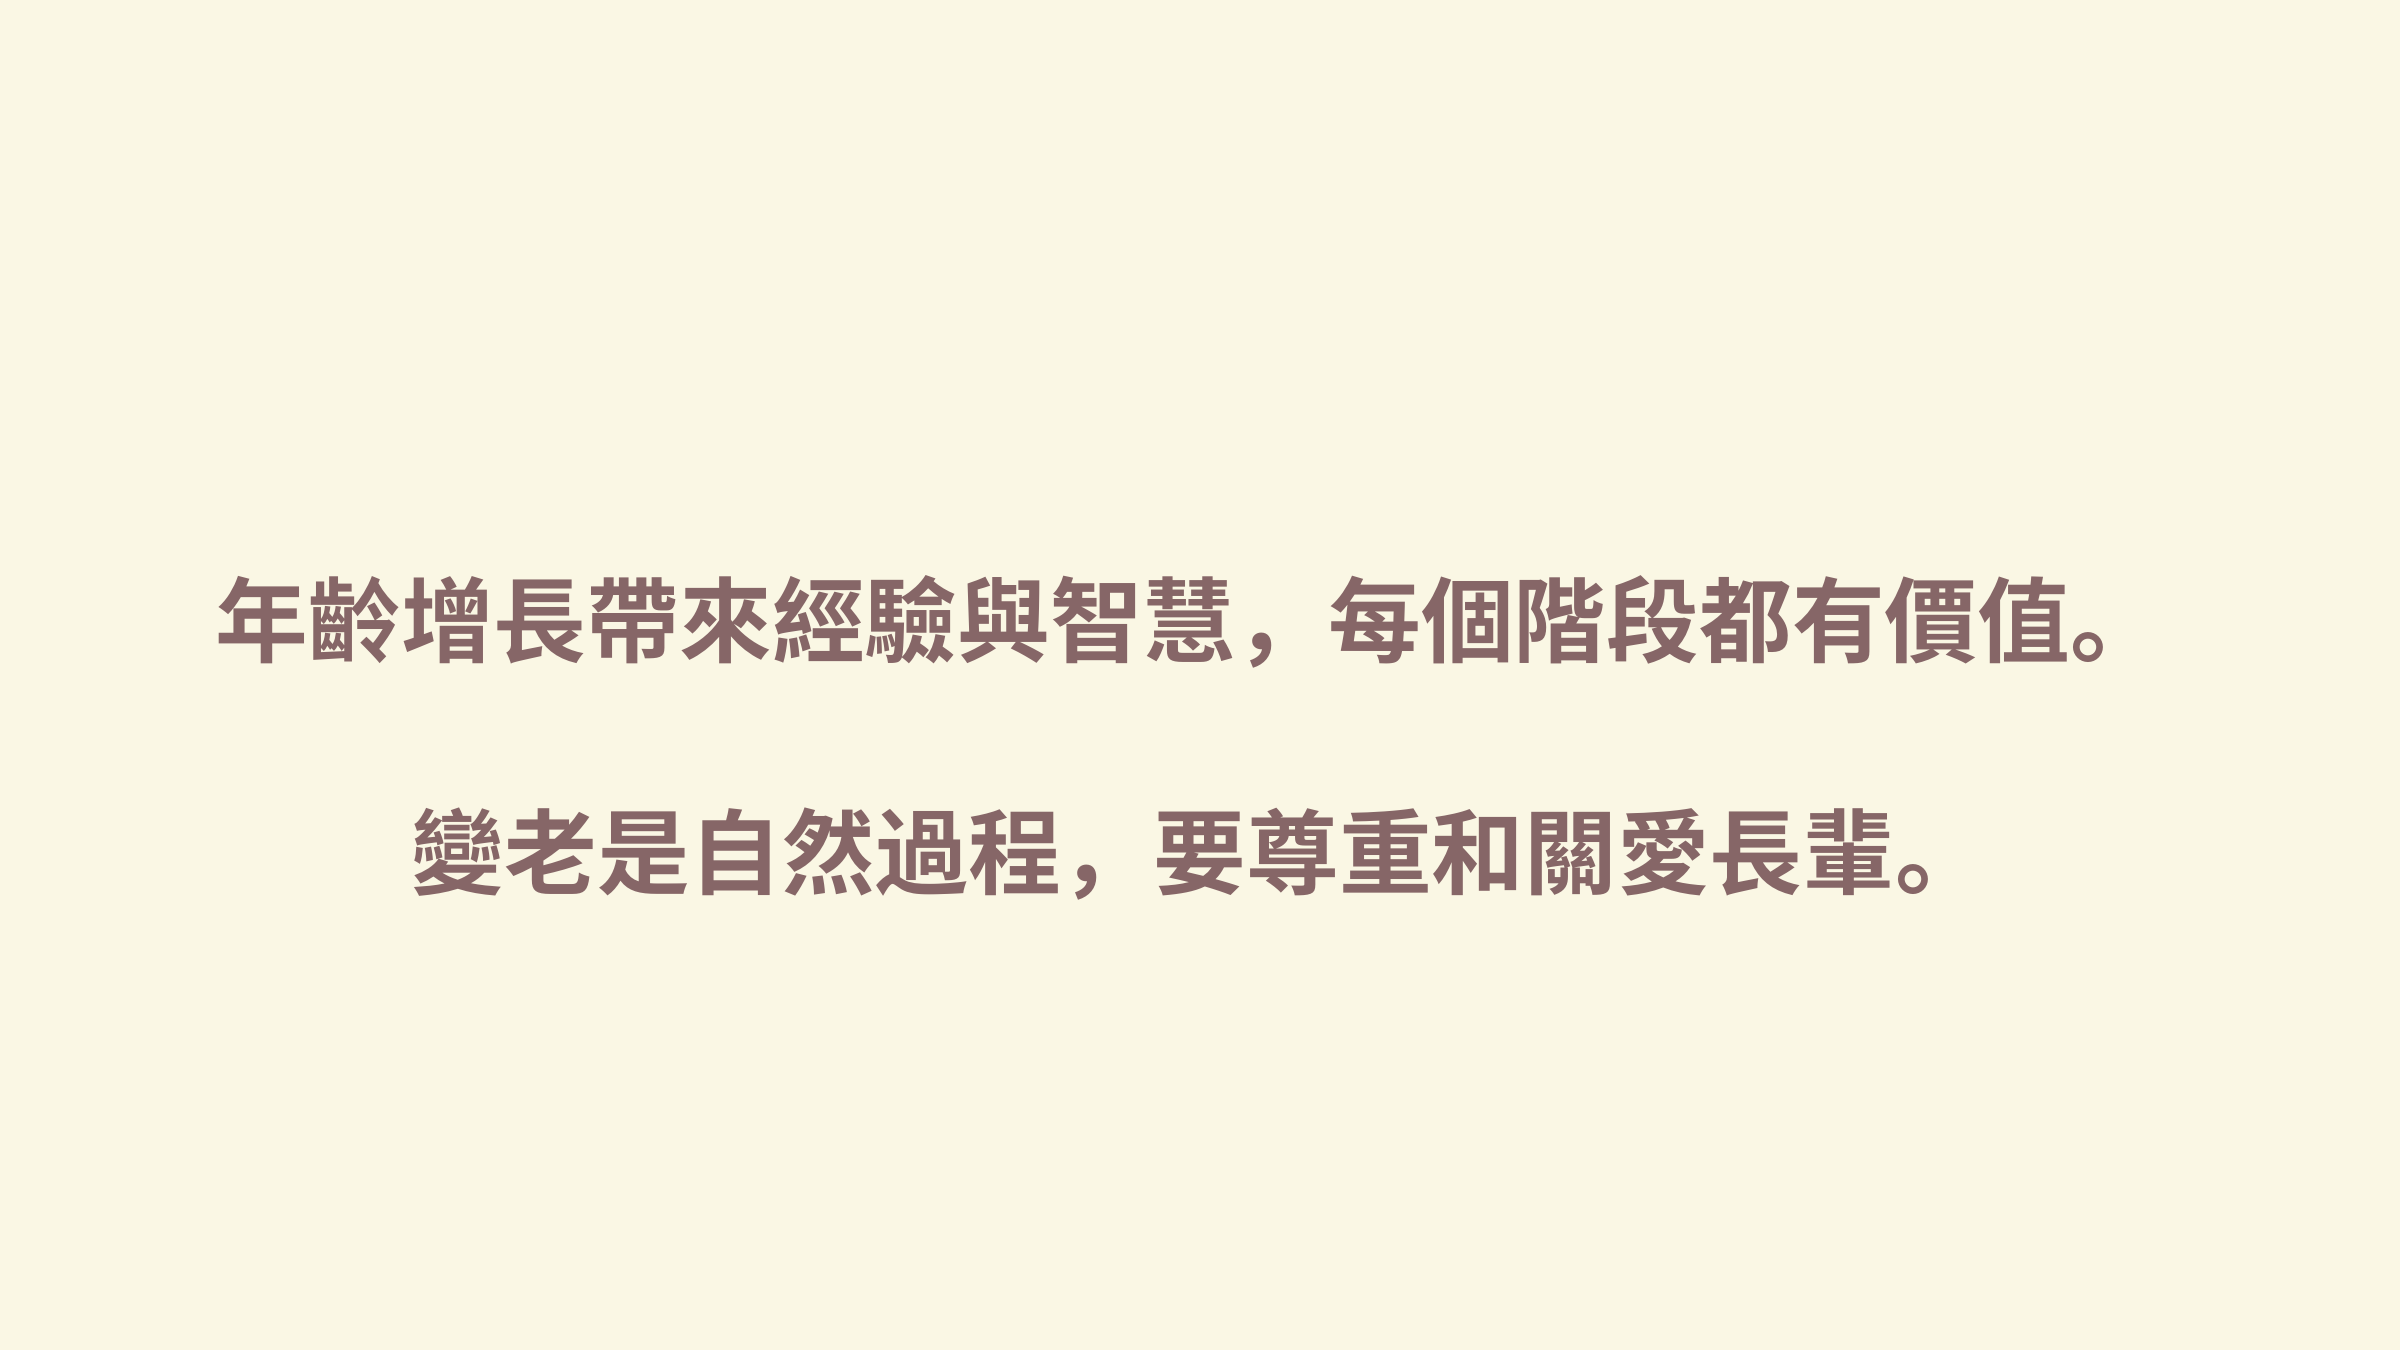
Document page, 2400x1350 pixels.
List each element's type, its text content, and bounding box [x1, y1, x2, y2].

text_box 年齡增長帶來經驗與智慧，每個階段都有價值。 變老是自然過程，要尊重和關愛長輩。 [130, 559, 2270, 791]
